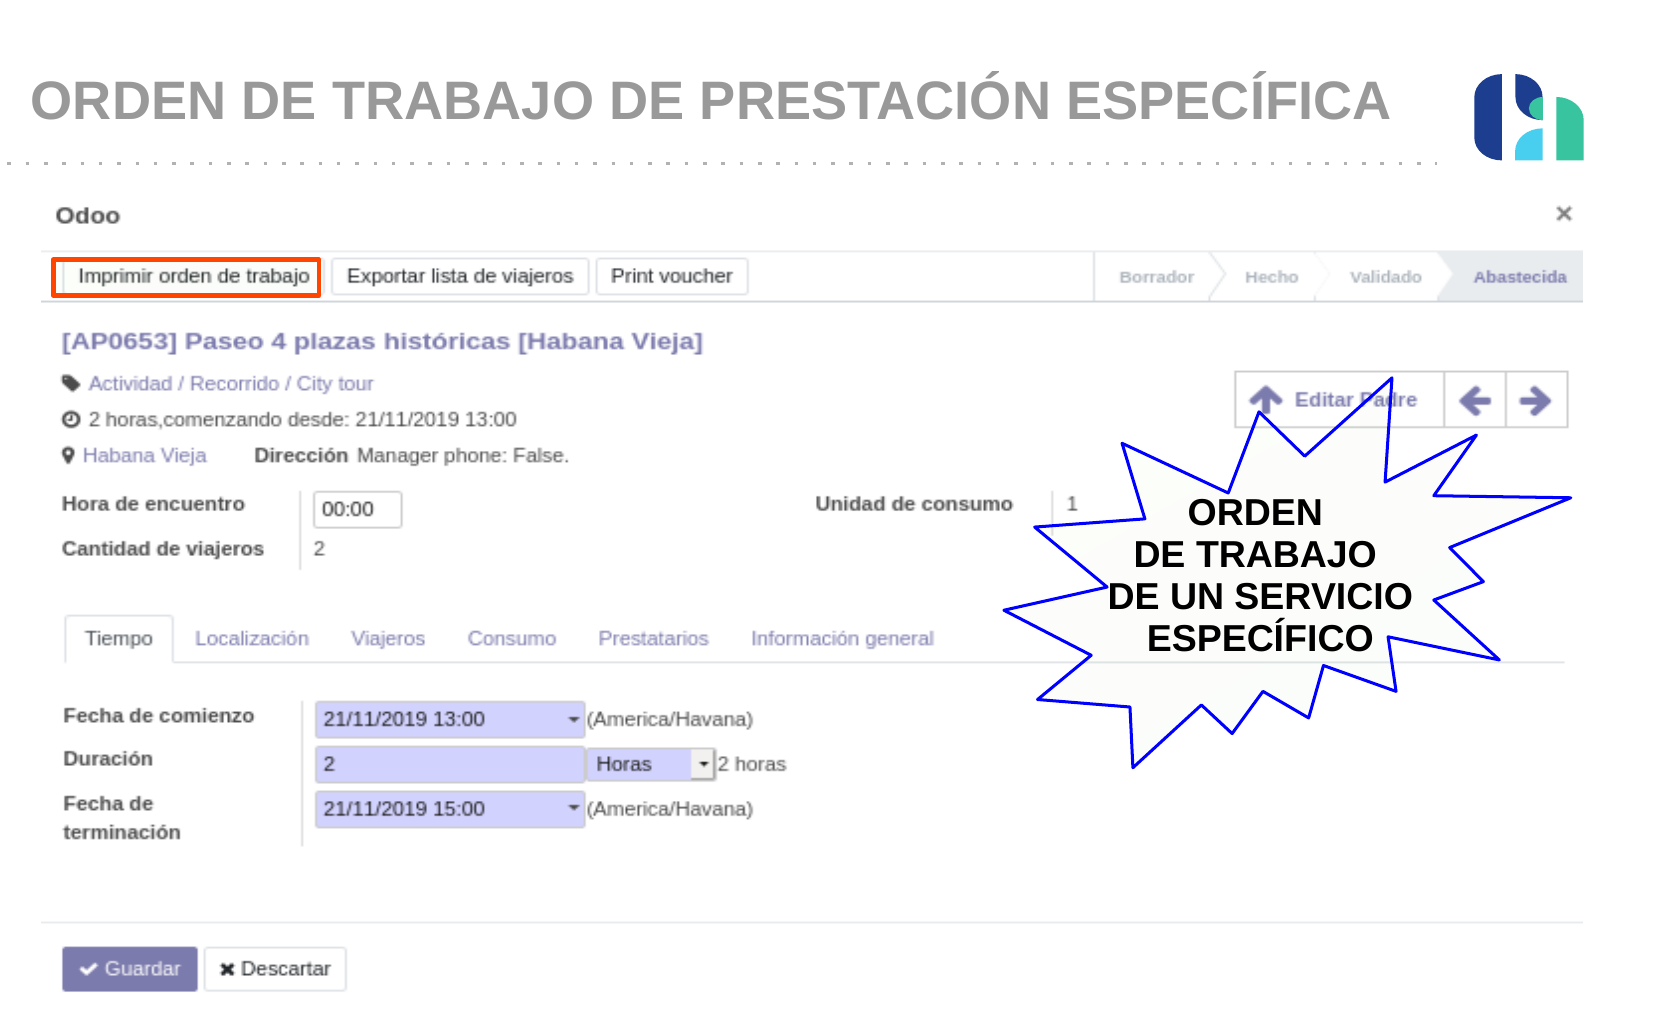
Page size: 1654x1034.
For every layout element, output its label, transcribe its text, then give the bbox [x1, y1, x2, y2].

text_box ORDEN DE TRABAJO DE PRESTACIÓN ESPECÍFICA [30, 39, 1536, 161]
picture [1536, 74, 1584, 161]
picture [41, 188, 1583, 1001]
text_box [53, 259, 319, 296]
text_box ORDEN DE TRABAJO DE UN SERVICIO ESPECÍFICO [1003, 377, 1571, 768]
